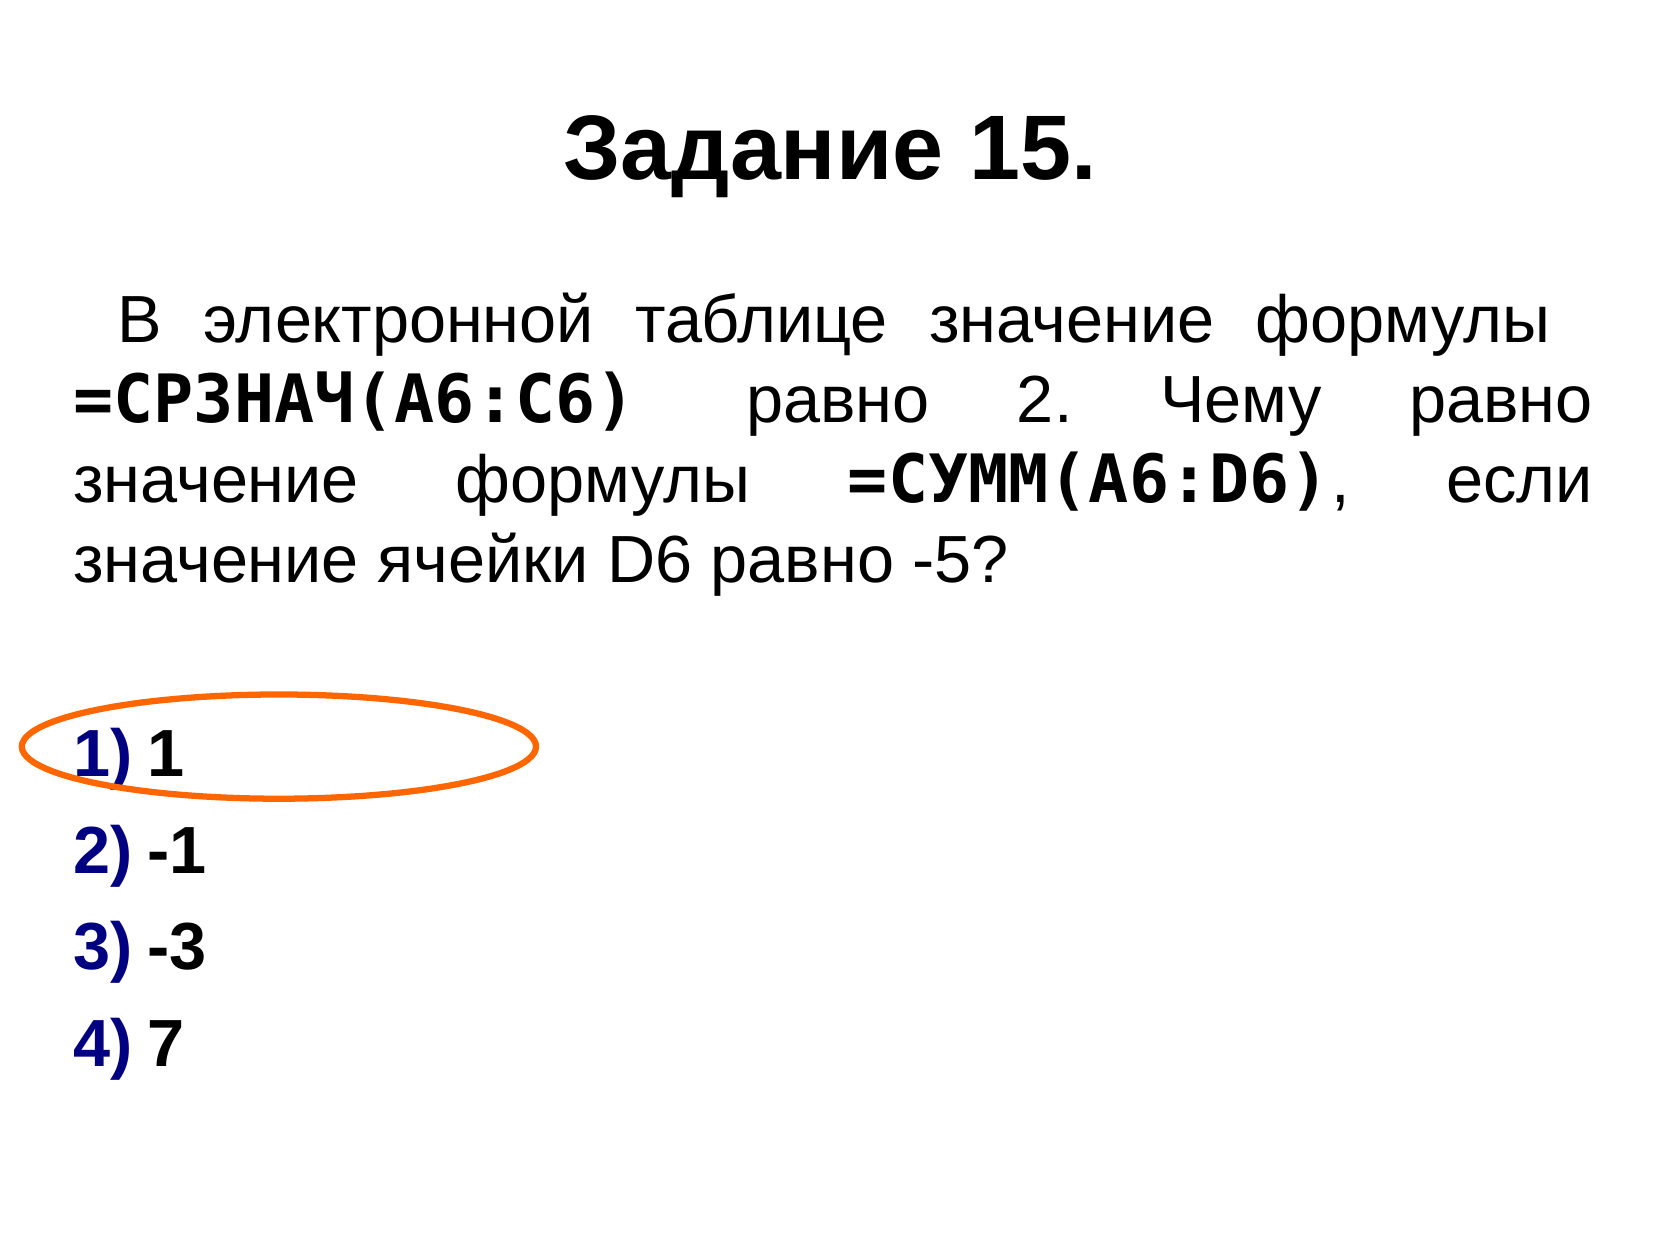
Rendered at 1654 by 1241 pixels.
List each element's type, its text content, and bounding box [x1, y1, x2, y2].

list В электронной таблице значение формулы =СРЗНАЧ(A6:C6) равно 2. Чему равно значение формулы =СУММ(A6:D6), если значение ячейки D6 равно -5? 1 -1 -3 7 [58, 268, 1609, 1194]
title Задание 15. [82, 68, 1571, 268]
list В электронной таблице значение формулы =СРЗНАЧ(A6:C6) равно 2. Чему равно значение формулы =СУММ(A6:D6), если значение ячейки D6 равно -5? 1 -1 -3 7 [58, 698, 532, 795]
